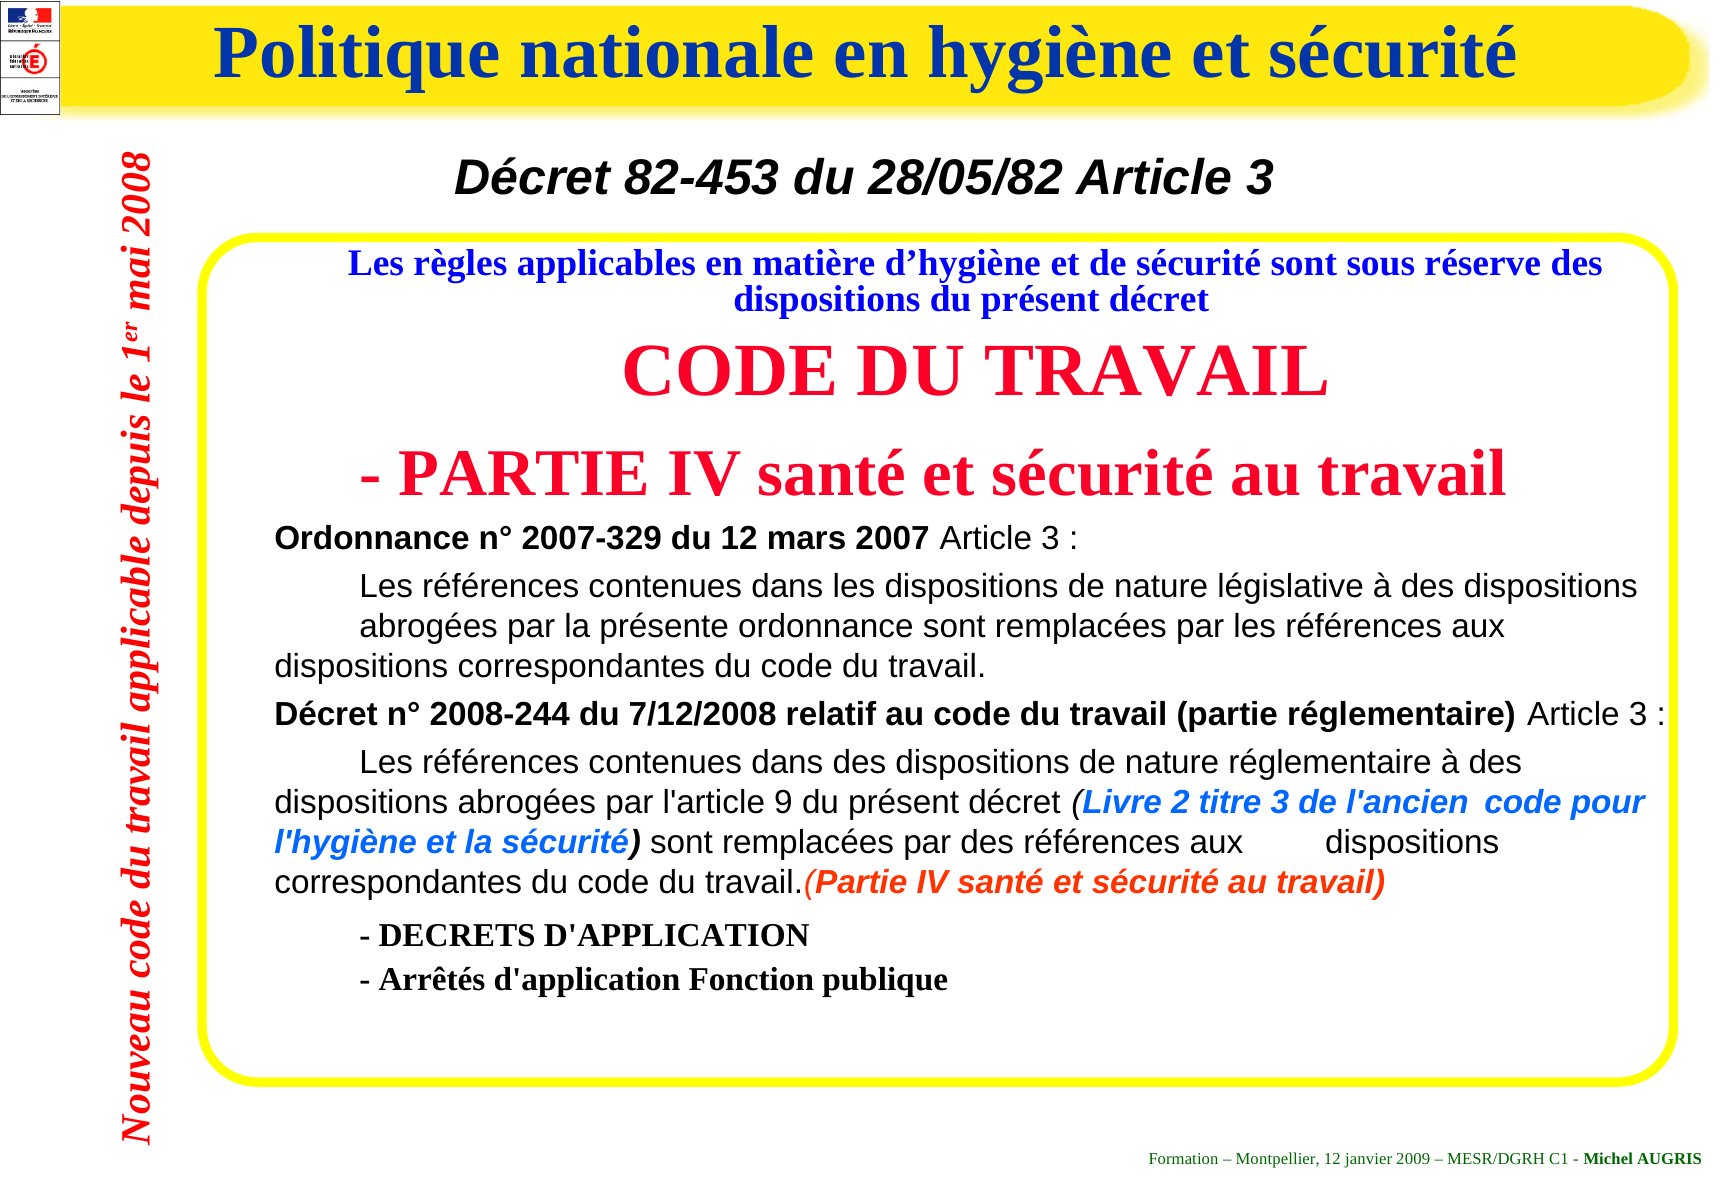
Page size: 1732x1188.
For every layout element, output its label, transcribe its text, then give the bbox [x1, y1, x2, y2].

text_box Décret 82-453 du 28/05/82 Article 3 [438, 136, 1292, 214]
text_box Politique nationale en hygiène et sécurité [199, 0, 1534, 100]
picture [0, 0, 1710, 121]
text_box Les règles applicables en matière d’hygiène et de sécurité sont sous réserve des dispositions du présent décret CODE DU TRAVAIL - PARTIE IV santé et sécurité au travail Ordonnance n° 2007-329 du 12 mars 2007 Article 3 : Les références contenues dans les dispositions de nature législative à des dispositions abrogées par la présente ordonnance sont remplacées par les références aux dispositions correspondantes du code du travail. Décret n° 2008-244 du 7/12/2008 relatif au code du travail (partie réglementaire) Article 3 : Les références contenues dans des dispositions de nature réglementaire à des dispositions abrogées par l'article 9 du présent décret (Livre 2 titre 3 de l'ancien code pour l'hygiène et la sécurité) sont remplacées par des références aux dispositions correspondantes du code du travail.(Partie IV santé et sécurité au travail) - DECRETS D'APPLICATION - Arrêtés d'application Fonction publique [195, 238, 1694, 1049]
text_box Nouveau code du travail applicable depuis le 1er mai 2008 [100, 136, 166, 1160]
